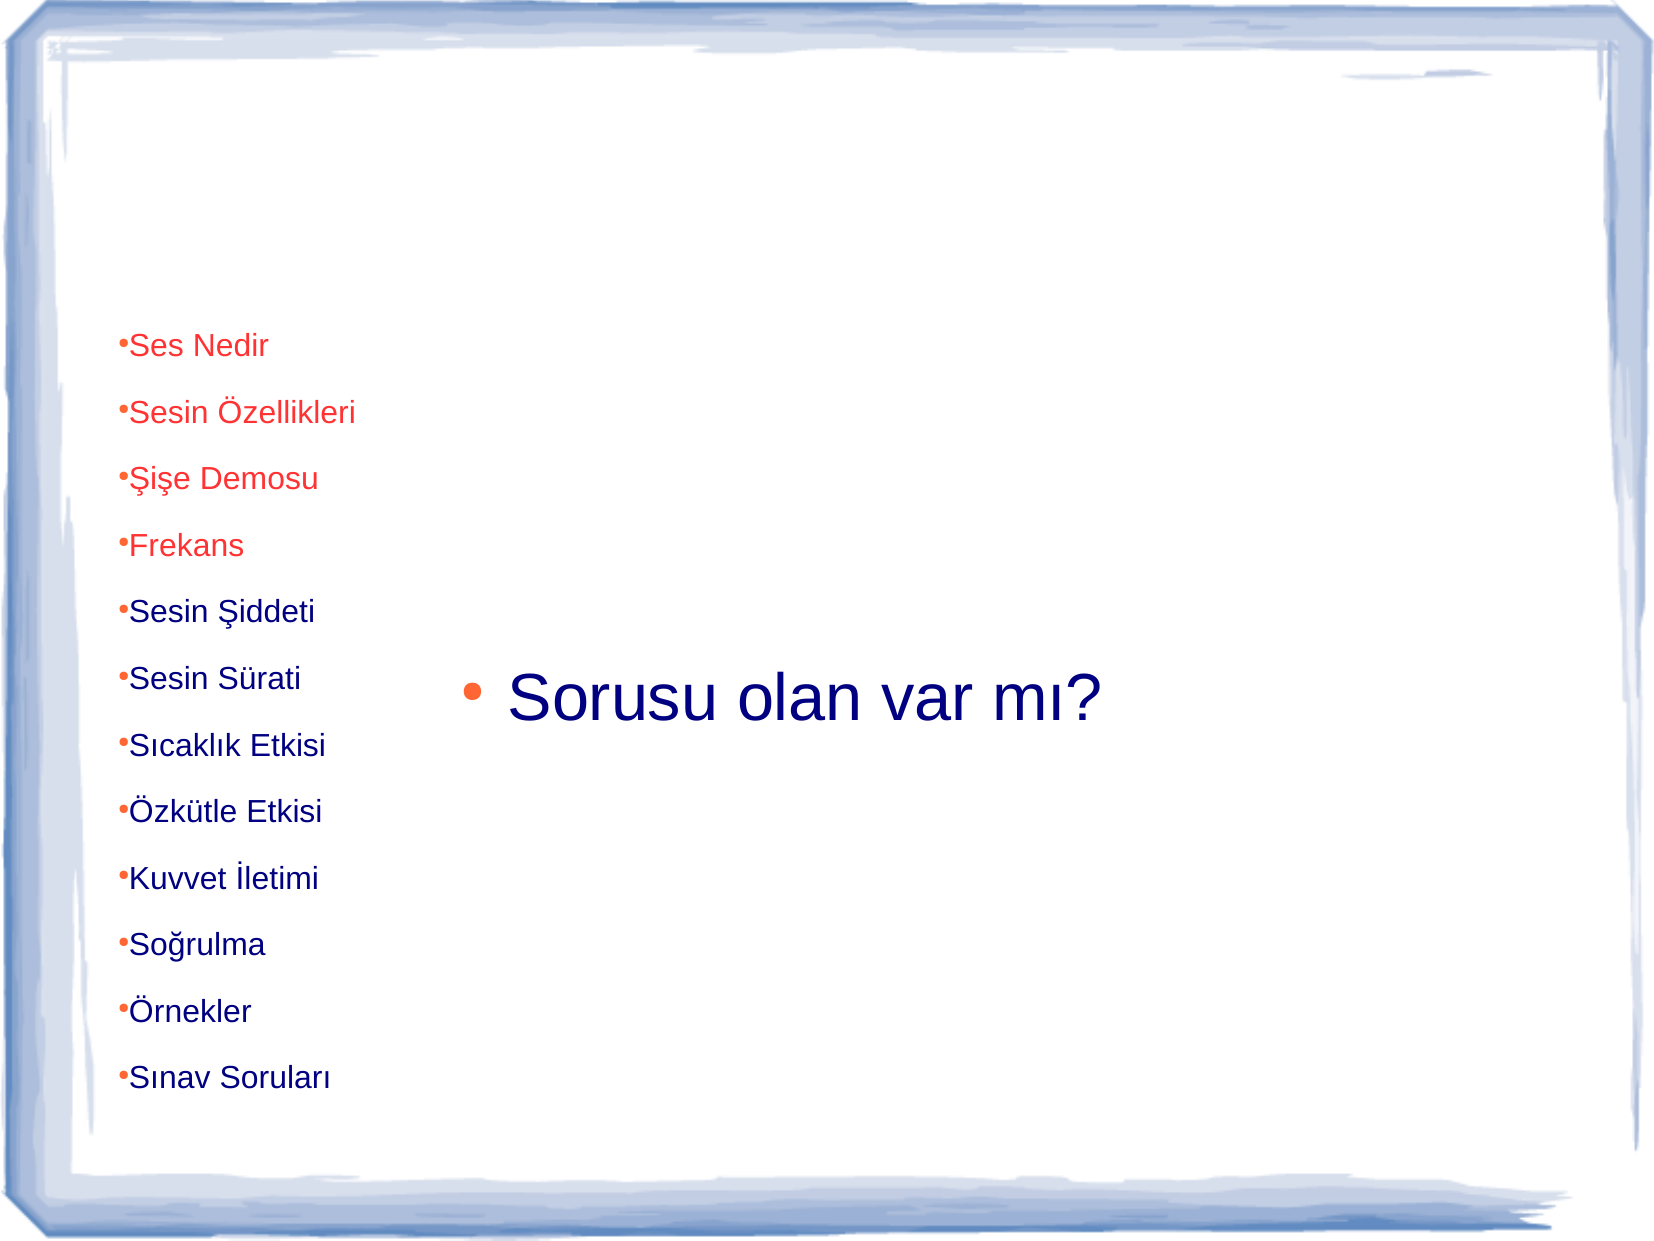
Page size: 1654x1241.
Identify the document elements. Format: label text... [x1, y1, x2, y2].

list Ses Nedir Sesin Özellikleri Şişe Demosu Frekans Sesin Şiddeti Sesin Sürati Sıcaklık Etkisi Özkütle Etkisi Kuvvet İletimi Soğrulma Örnekler Sınav Soruları [118, 324, 438, 1097]
list Sorusu olan var mı? [460, 324, 1572, 1004]
